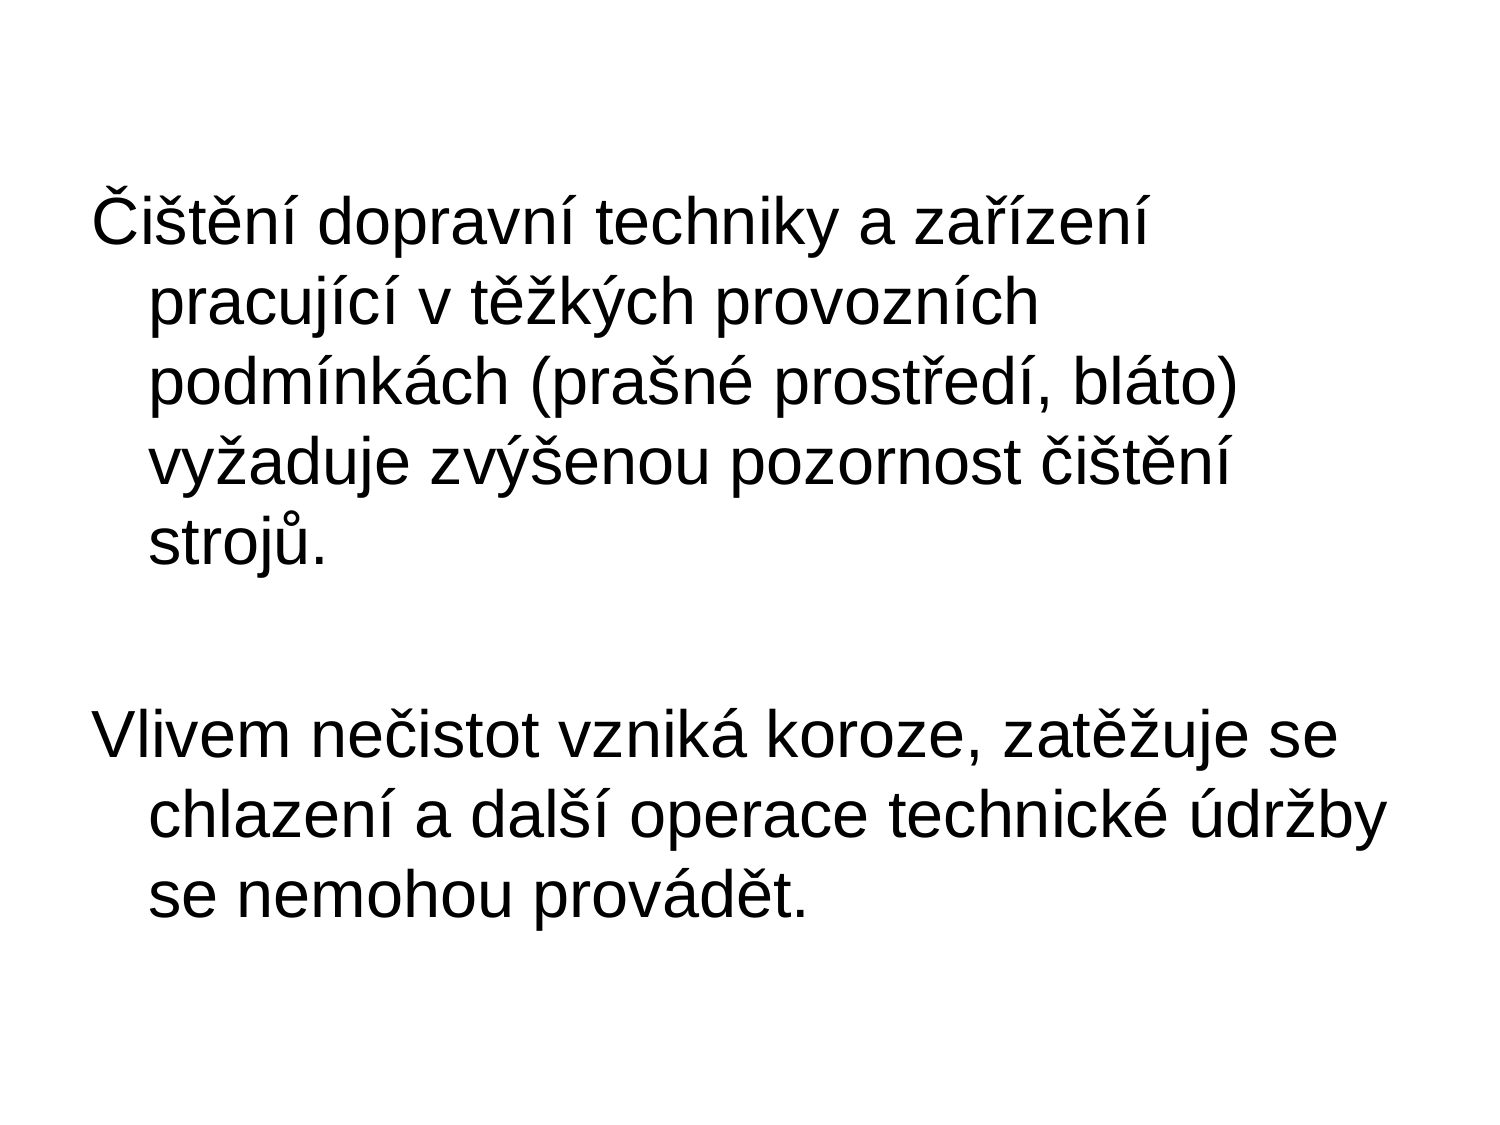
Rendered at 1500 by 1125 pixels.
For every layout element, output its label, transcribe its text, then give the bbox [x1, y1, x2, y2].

list Čištění dopravní techniky a zařízení pracující v těžkých provozních podmínkách (prašné prostředí, bláto) vyžaduje zvýšenou pozornost čištění strojů. Vlivem nečistot vzniká koroze, zatěžuje se chlazení a další operace technické údržby se nemohou provádět. [76, 73, 1427, 1125]
